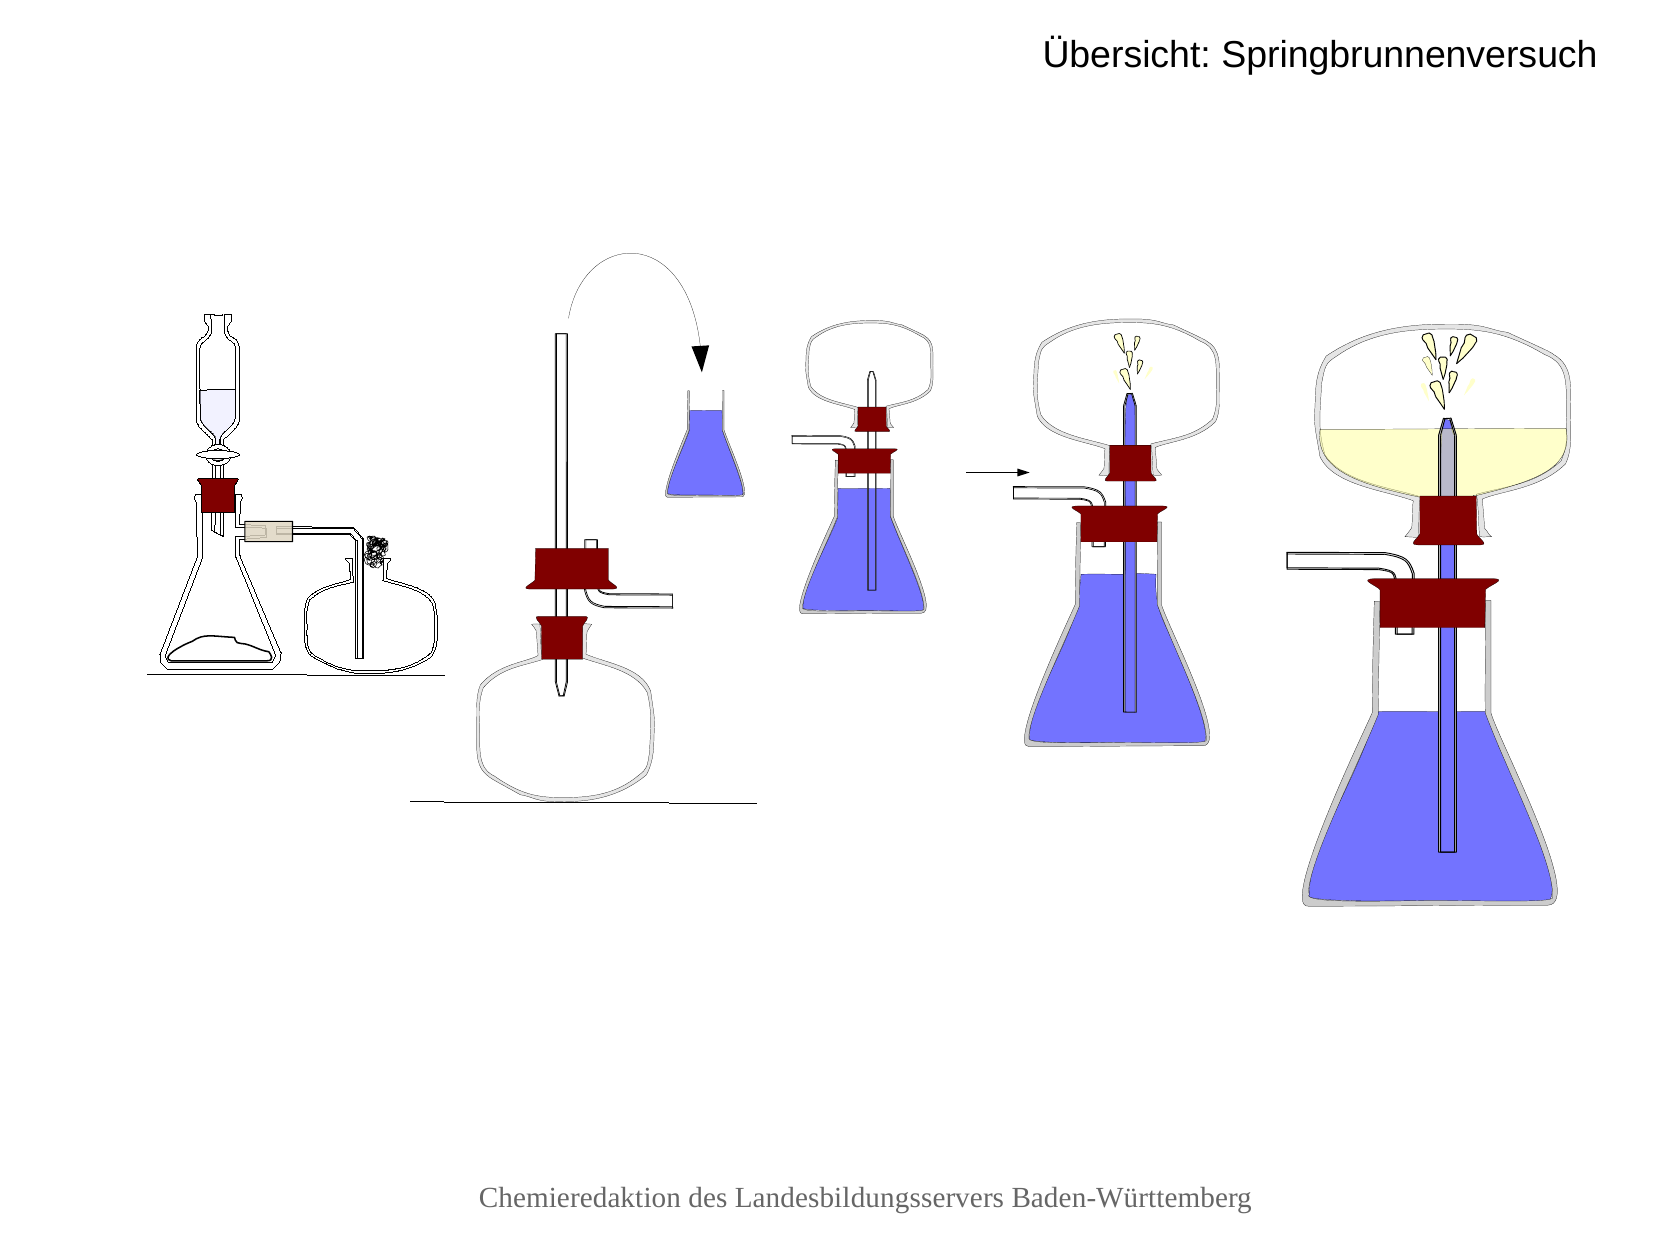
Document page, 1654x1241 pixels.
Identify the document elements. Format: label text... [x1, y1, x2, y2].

text_box [304, 558, 438, 674]
picture [966, 318, 1220, 747]
picture [476, 333, 745, 802]
picture [791, 320, 934, 614]
picture [1286, 324, 1571, 907]
text_box Übersicht: Springbrunnenversuch [1027, 25, 1613, 83]
text_box [159, 314, 364, 670]
